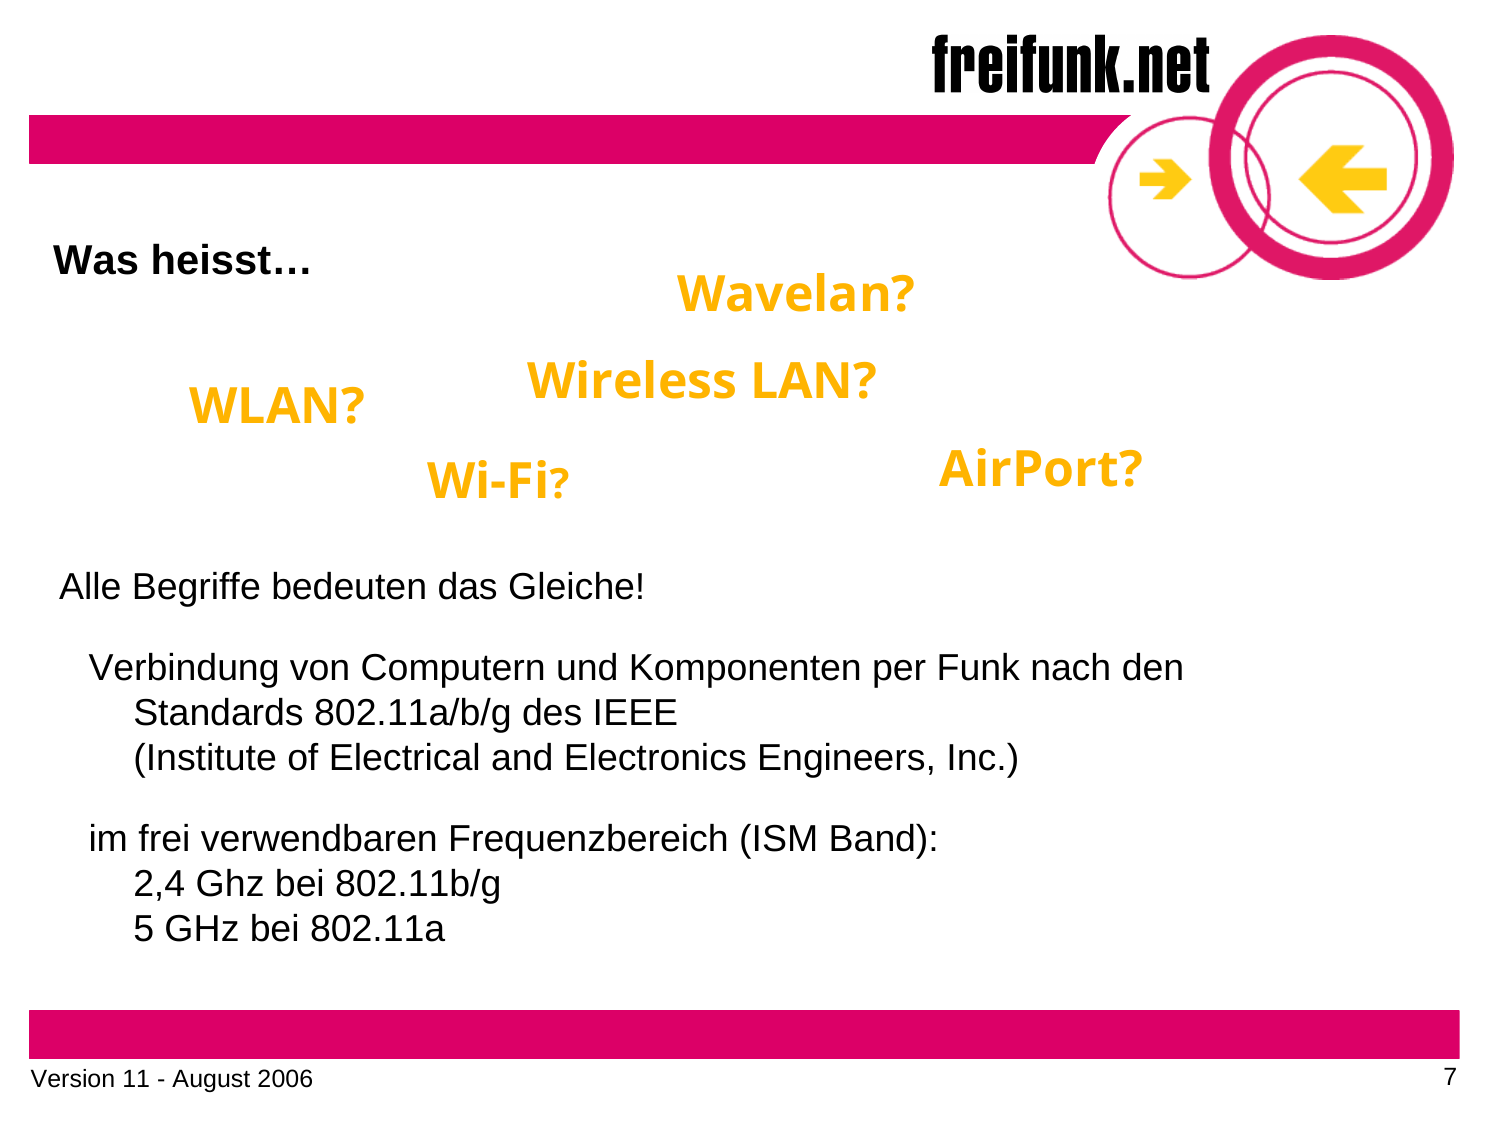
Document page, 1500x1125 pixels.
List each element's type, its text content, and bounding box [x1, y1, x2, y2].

text_box Wi-Fi? [412, 437, 661, 518]
text_box Wavelan? [662, 249, 970, 330]
text_box Alle Begriffe bedeuten das Gleiche! Verbindung von Computern und Komponenten per Funk nach den Standards 802.11a/b/g des IEEE (Institute of Electrical and Electronics Engineers, Inc.) im frei verwendbaren Frequenzbereich (ISM Band): 2,4 Ghz bei 802.11b/g 5 GHz bei 802.11a [59, 562, 1288, 988]
text_box Was heisst… [53, 233, 1046, 313]
text_box Wireless LAN? [512, 337, 986, 418]
text_box WLAN? [174, 362, 423, 443]
text_box AirPort? [924, 425, 1233, 505]
picture [932, 34, 1454, 280]
